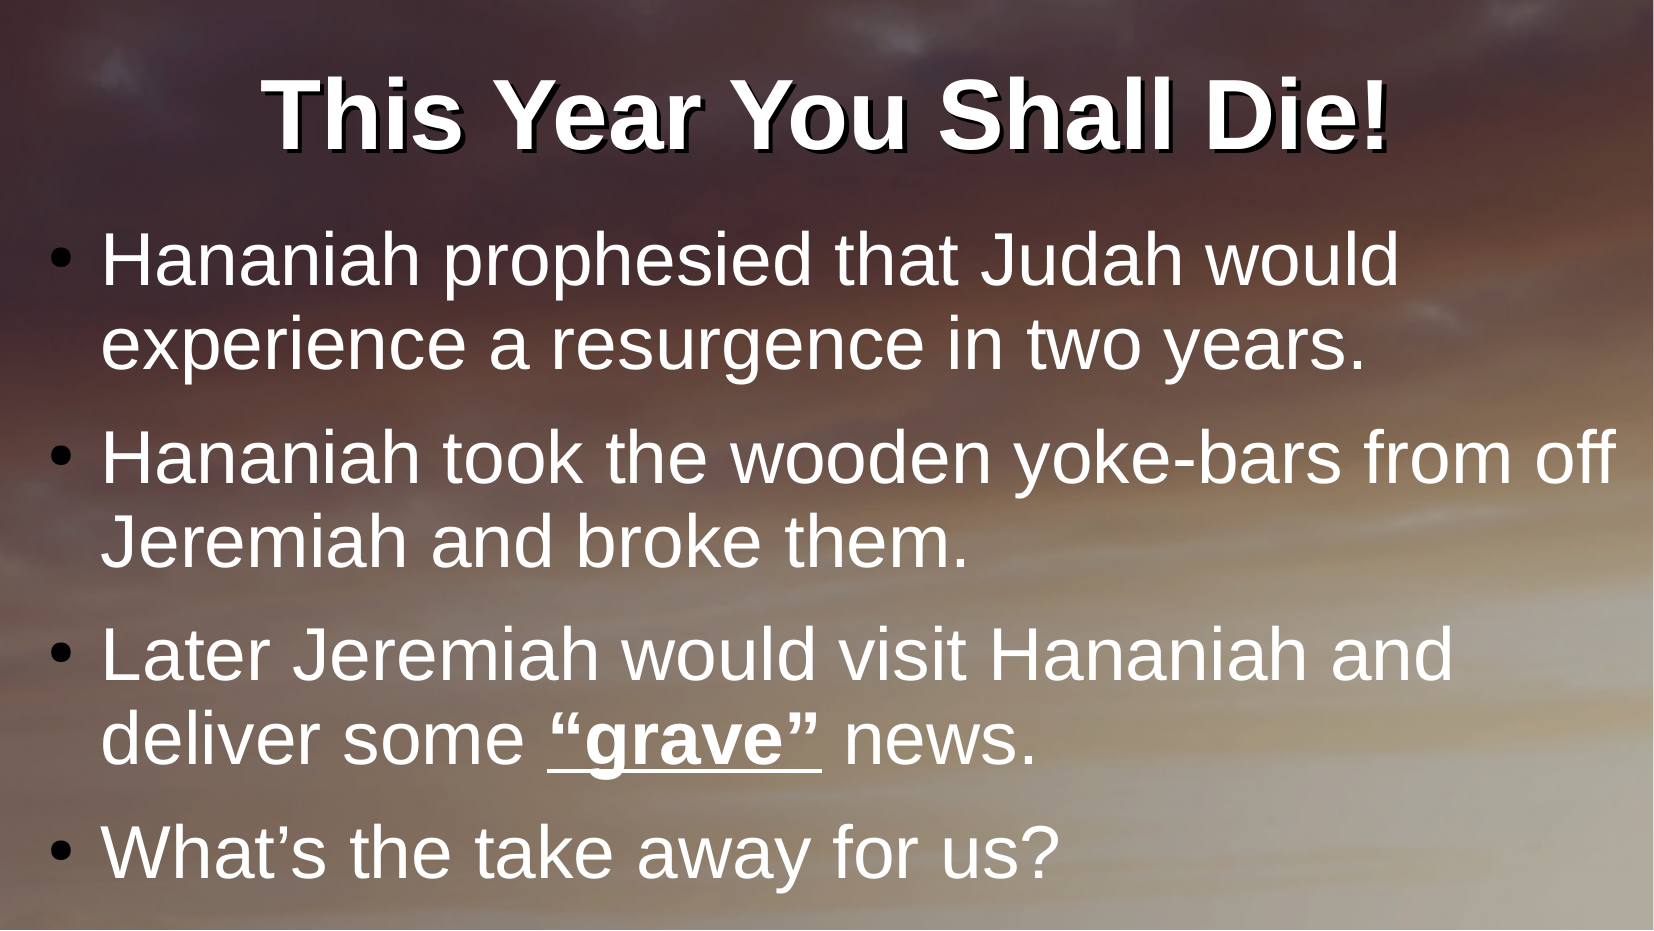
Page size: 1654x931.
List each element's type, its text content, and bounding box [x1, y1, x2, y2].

picture [0, 0, 1654, 931]
list Hananiah prophesied that Judah would experience a resurgence in two years. Hananiah took the wooden yoke-bars from off Jeremiah and broke them. Later Jeremiah would visit Hananiah and deliver some “grave” news. What’s the take away for us? [30, 217, 1621, 901]
title This Year You Shall Die! [82, 37, 1571, 193]
